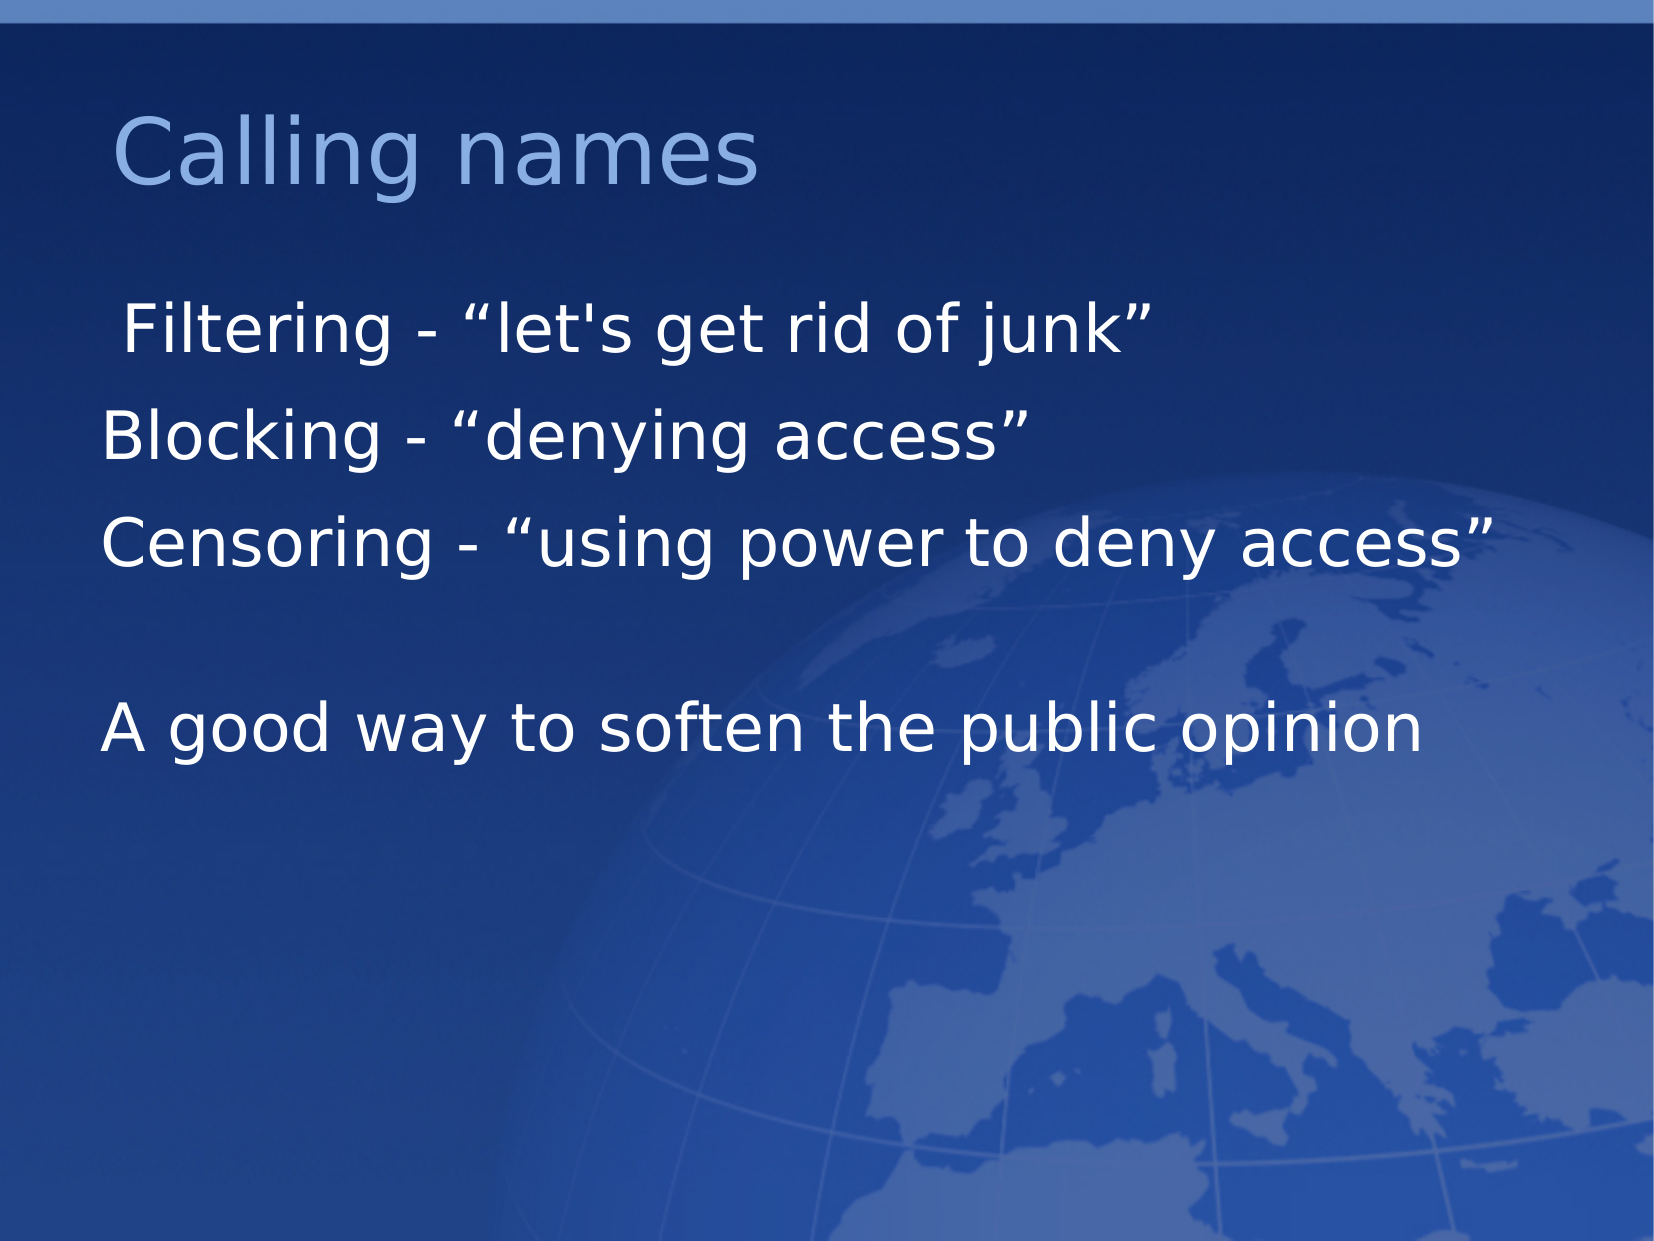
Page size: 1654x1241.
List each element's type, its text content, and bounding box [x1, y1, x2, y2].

picture [0, 0, 1654, 1241]
title Calling names [82, 56, 1571, 250]
list Filtering - “let's get rid of junk” Blocking - “denying access” Censoring - “using power to deny access” A good way to soften the public opinion [82, 290, 1571, 1094]
